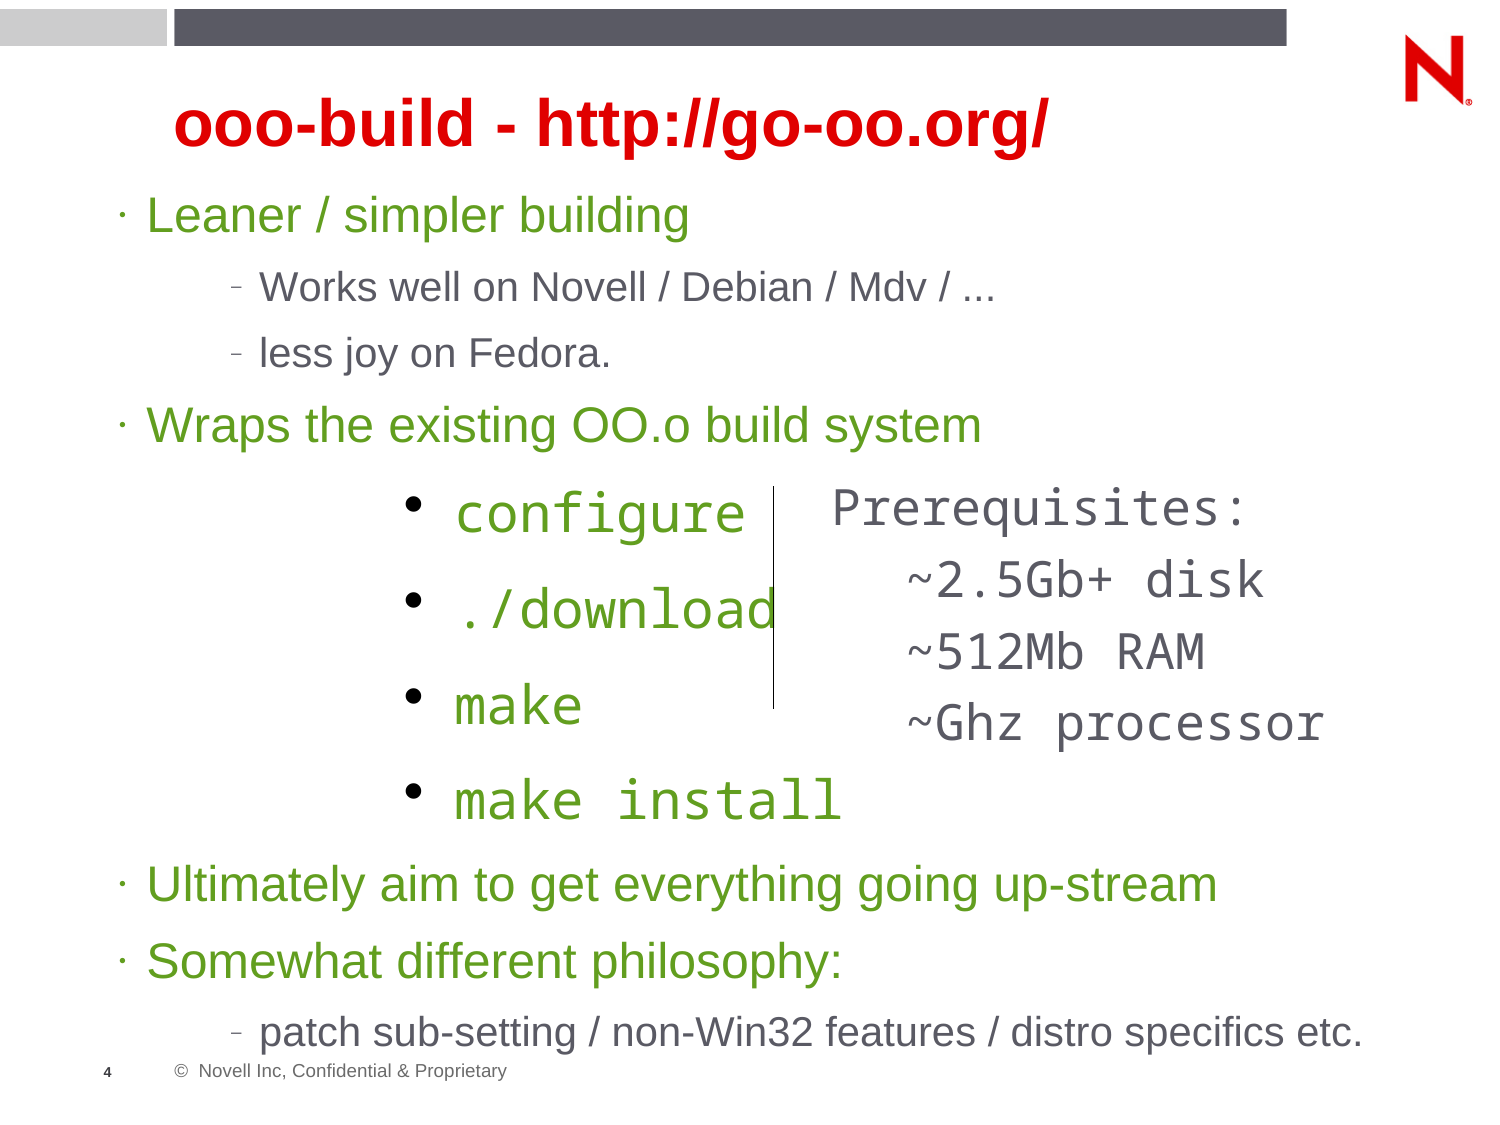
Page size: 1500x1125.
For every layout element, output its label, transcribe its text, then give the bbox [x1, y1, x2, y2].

text_box Prerequisites: ~2.5Gb+ disk ~512Mb RAM ~Ghz processor [831, 469, 1462, 705]
list Leaner / simpler building Works well on Novell / Debian / Mdv / ... less joy on Fedora. Wraps the existing OO.o build system configure ./download make make install Ultimately aim to get everything going up-stream Somewhat different philosophy: patch sub-setting / non-Win32 features / distro specifics etc. [118, 184, 1443, 1001]
title ooo-build - http://go-oo.org/ [173, 41, 1395, 184]
picture [1403, 32, 1473, 107]
